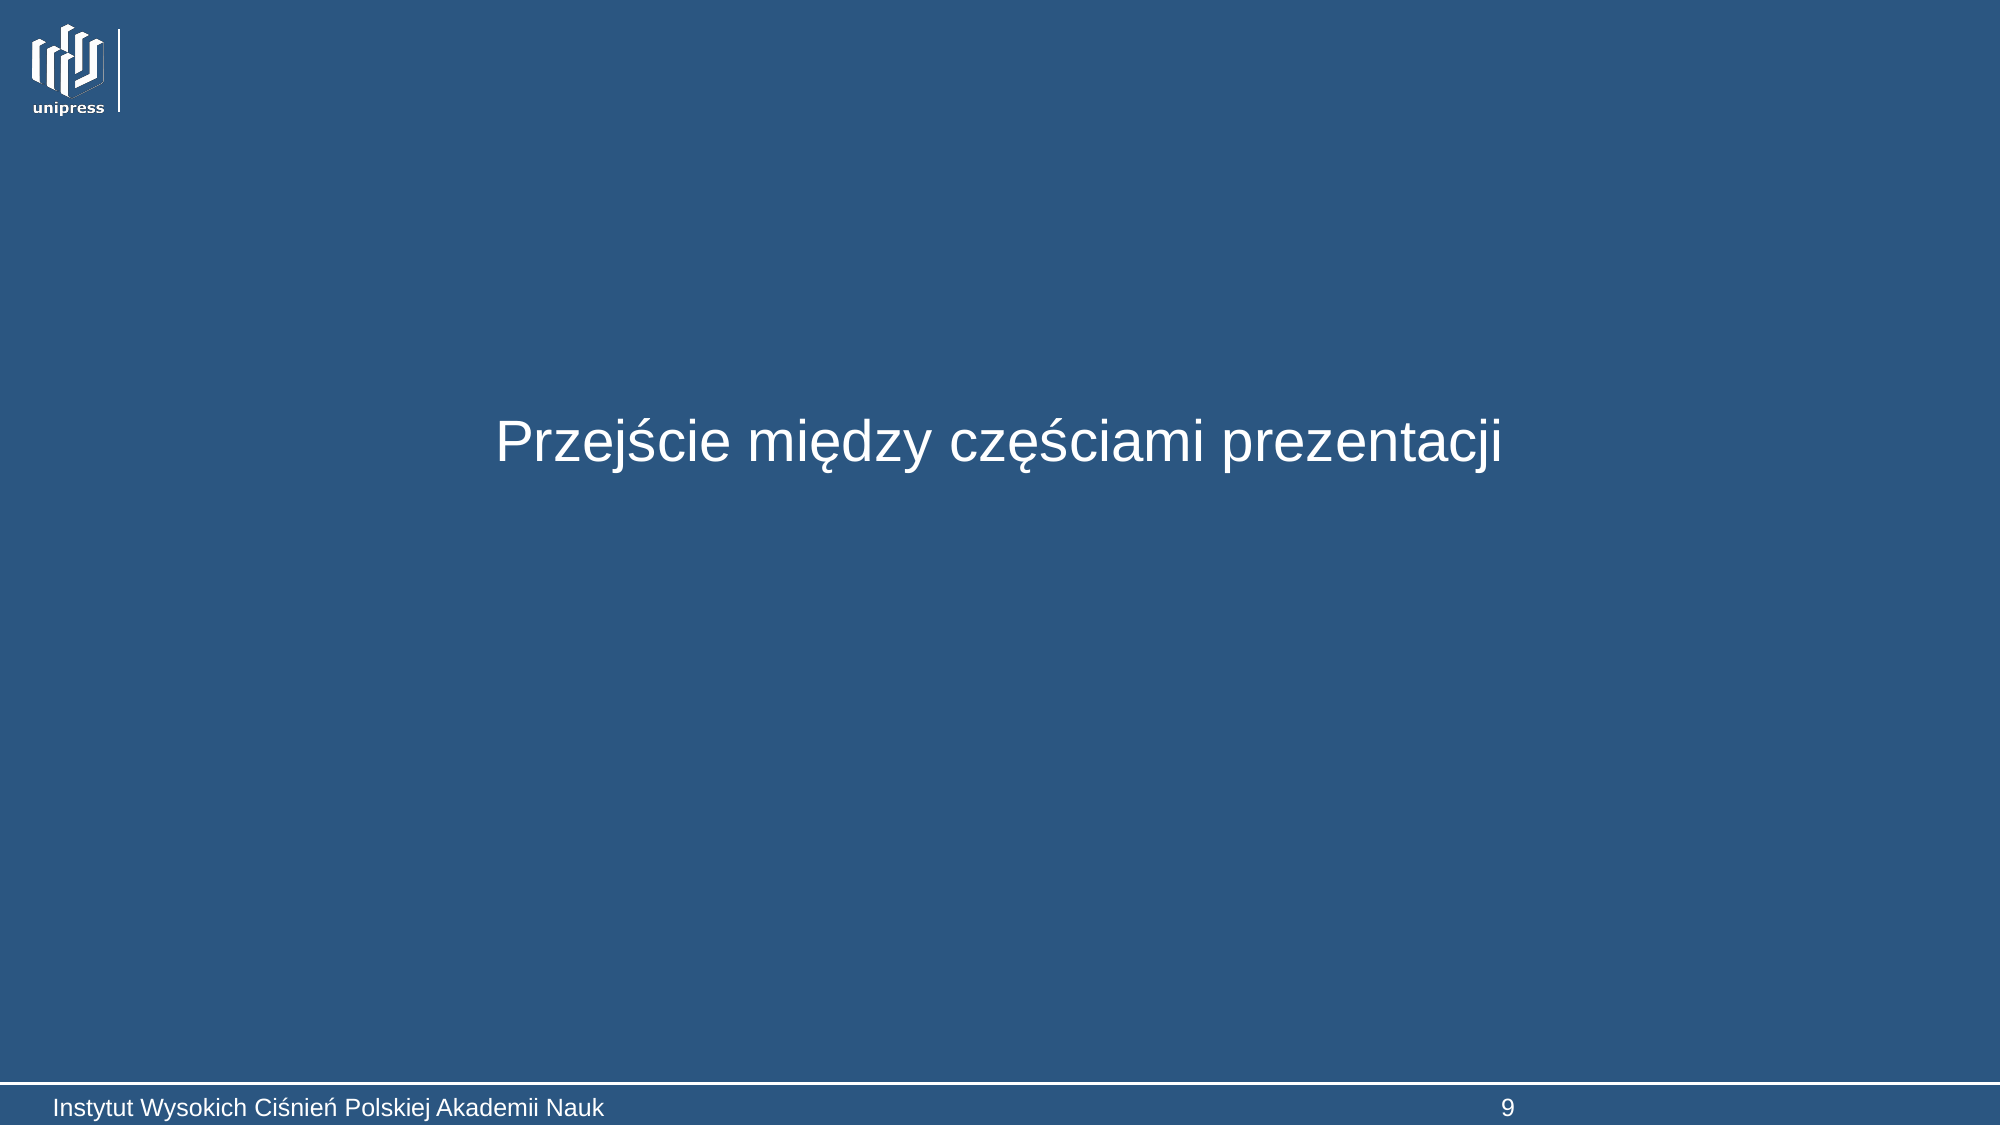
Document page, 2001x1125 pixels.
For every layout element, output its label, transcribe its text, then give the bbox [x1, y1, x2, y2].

text_box 9 [1485, 1084, 1936, 1125]
text_box Przejście między częściami prezentacji [249, 246, 1750, 639]
